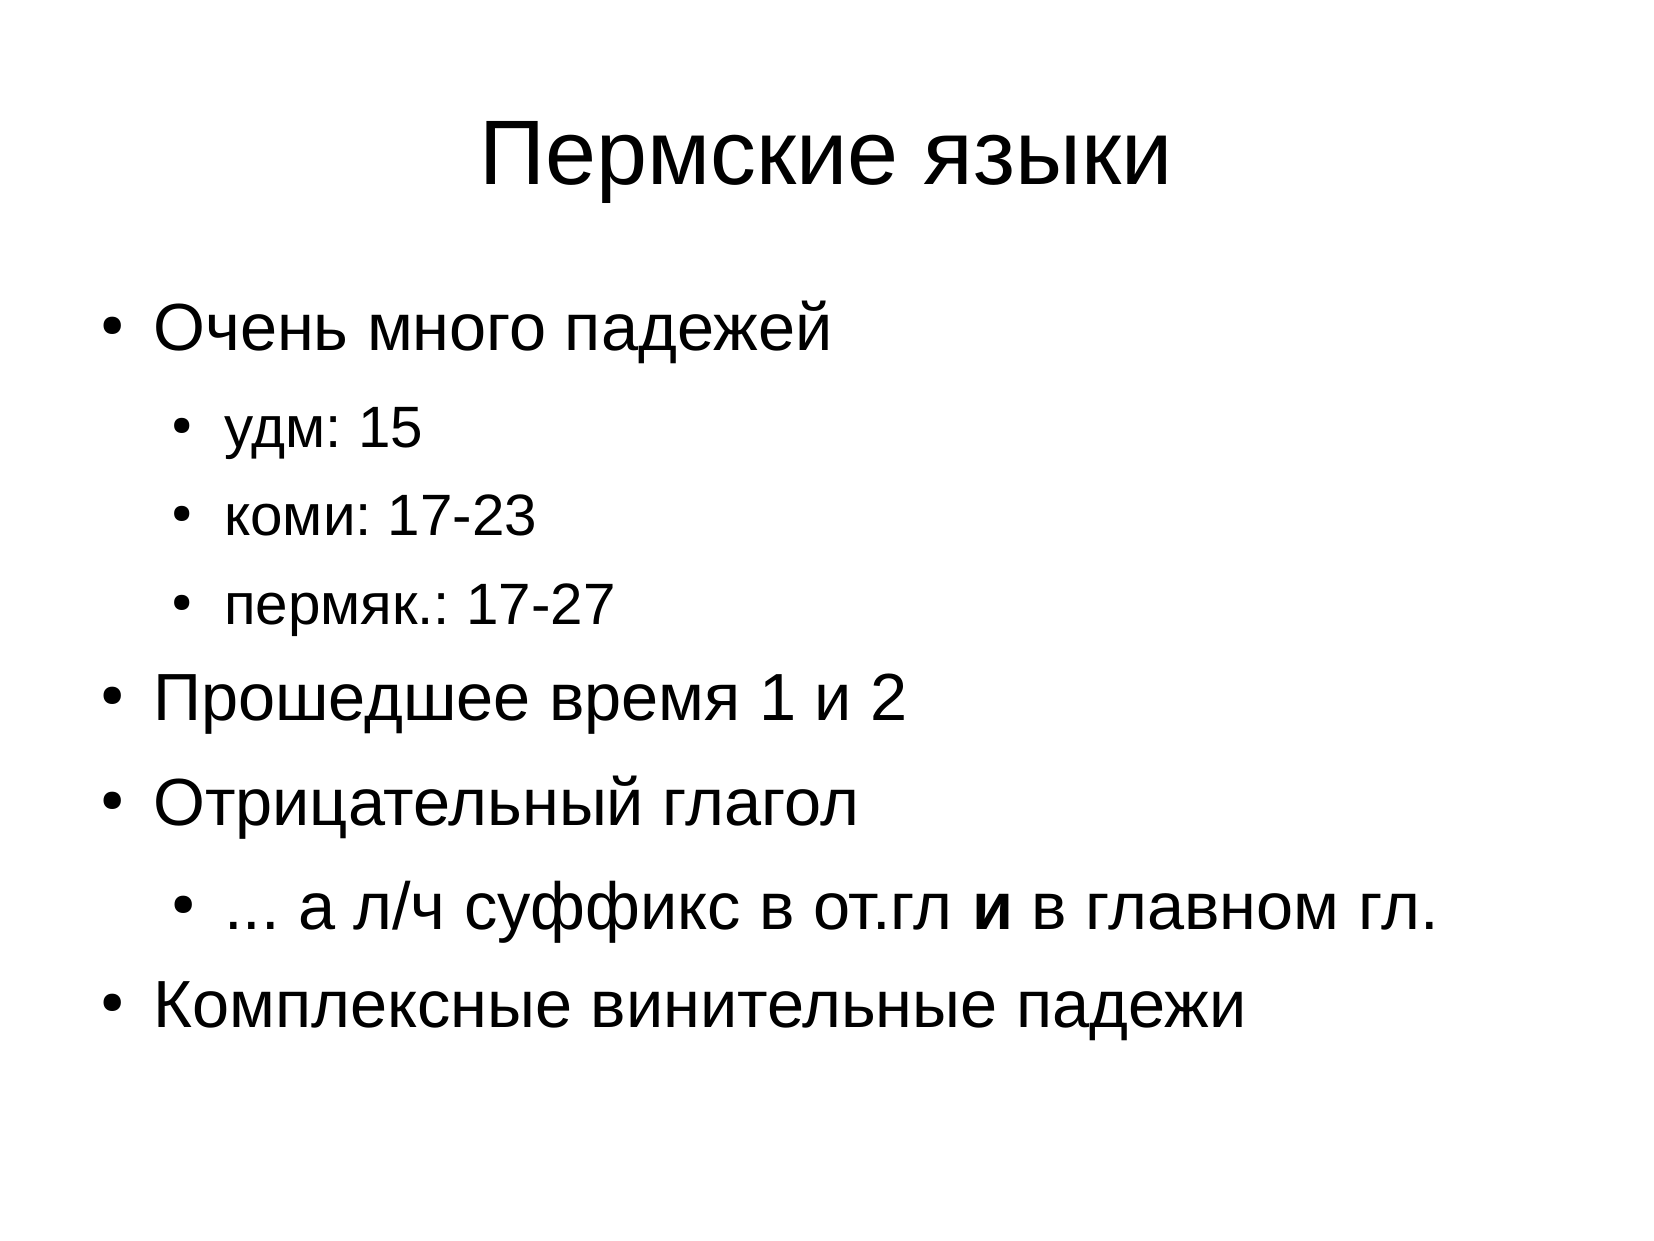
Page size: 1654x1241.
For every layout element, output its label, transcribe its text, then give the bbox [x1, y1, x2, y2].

list Очень много падежей удм: 15 коми: 17-23 пермяк.: 17-27 Прошедшее время 1 и 2 Отрицательный глагол ... а л/ч суффикс в от.гл и в главном гл. Комплексные винительные падежи [82, 290, 1571, 1109]
title Пермские языки [82, 49, 1571, 257]
